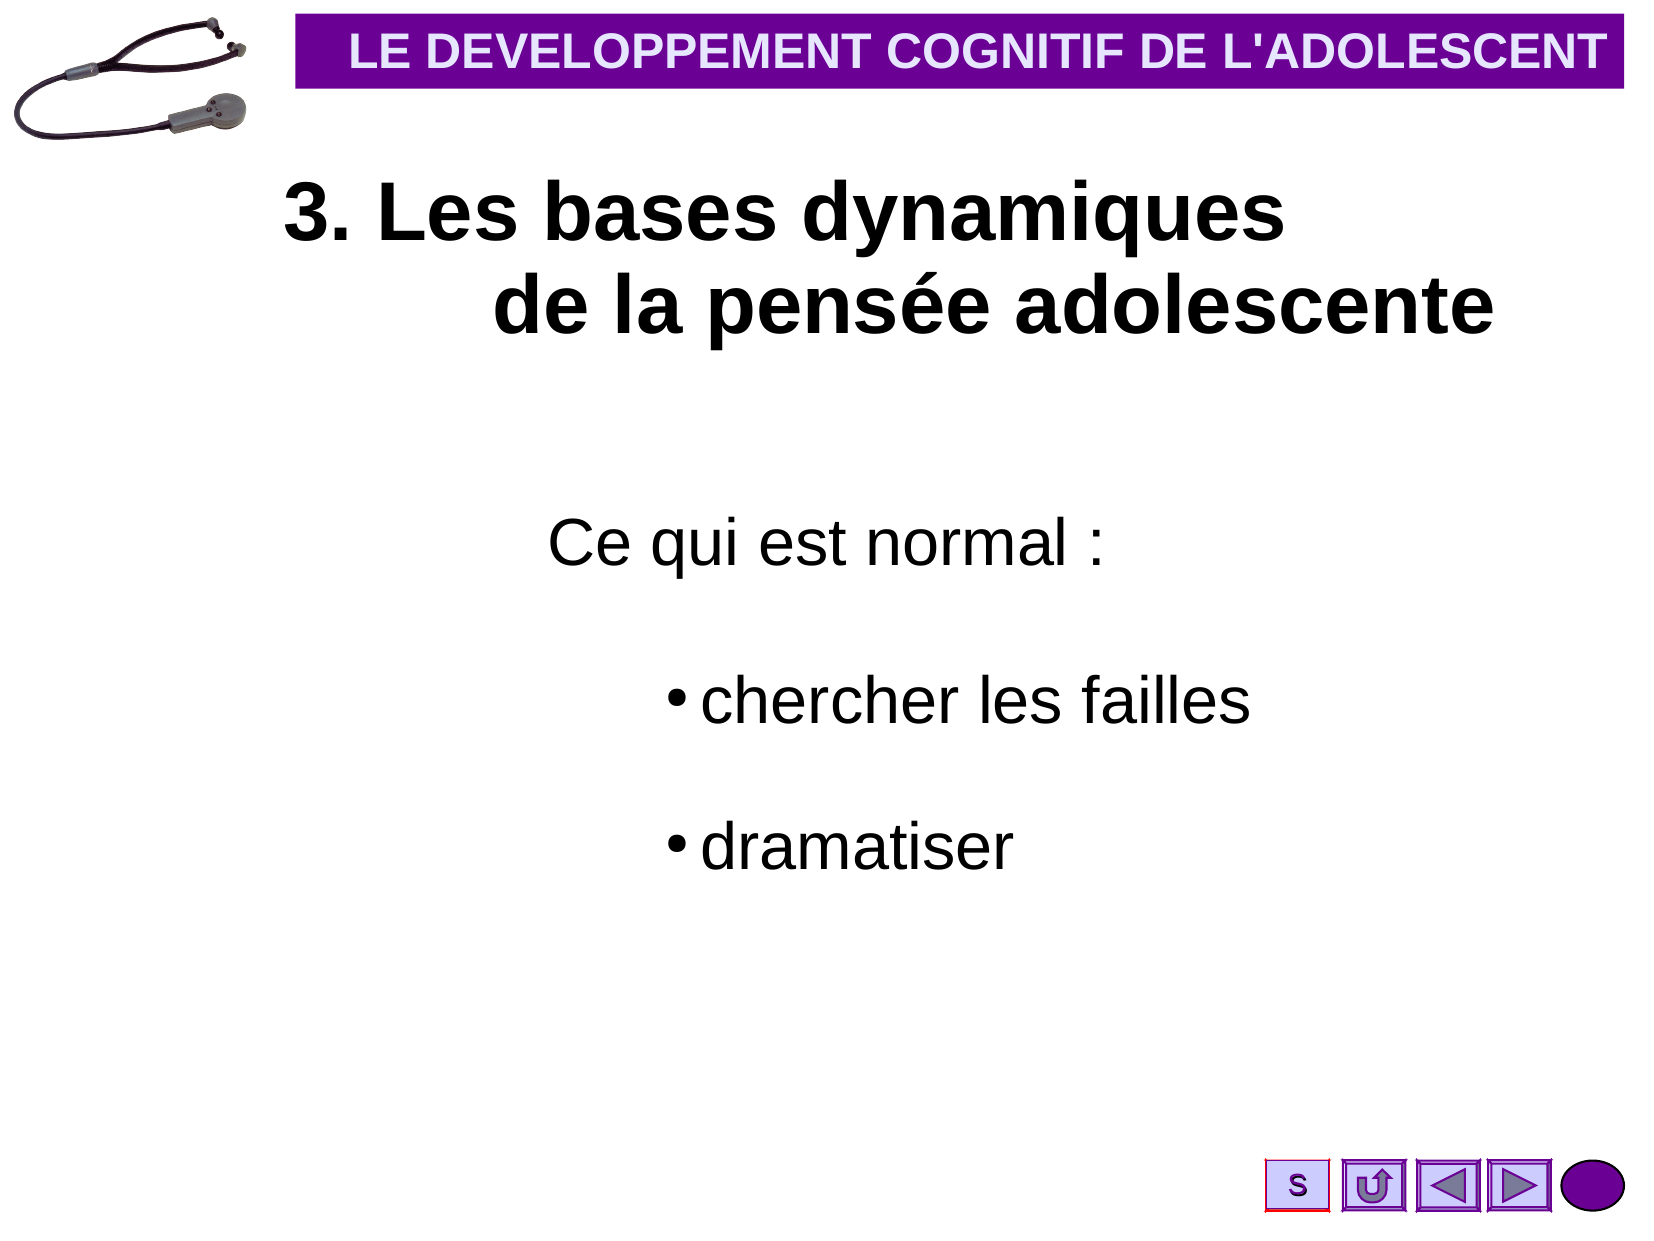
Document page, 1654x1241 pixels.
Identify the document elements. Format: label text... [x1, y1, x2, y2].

list Ce qui est normal : chercher les failles dramatiser [189, 400, 1465, 891]
text_box LE DEVELOPPEMENT COGNITIF DE L'ADOLESCENT [295, 13, 1625, 89]
text_box 3. Les bases dynamiques de la pensée adolescente [59, 157, 1512, 359]
text_box [1561, 1160, 1625, 1211]
picture [8, 8, 260, 153]
